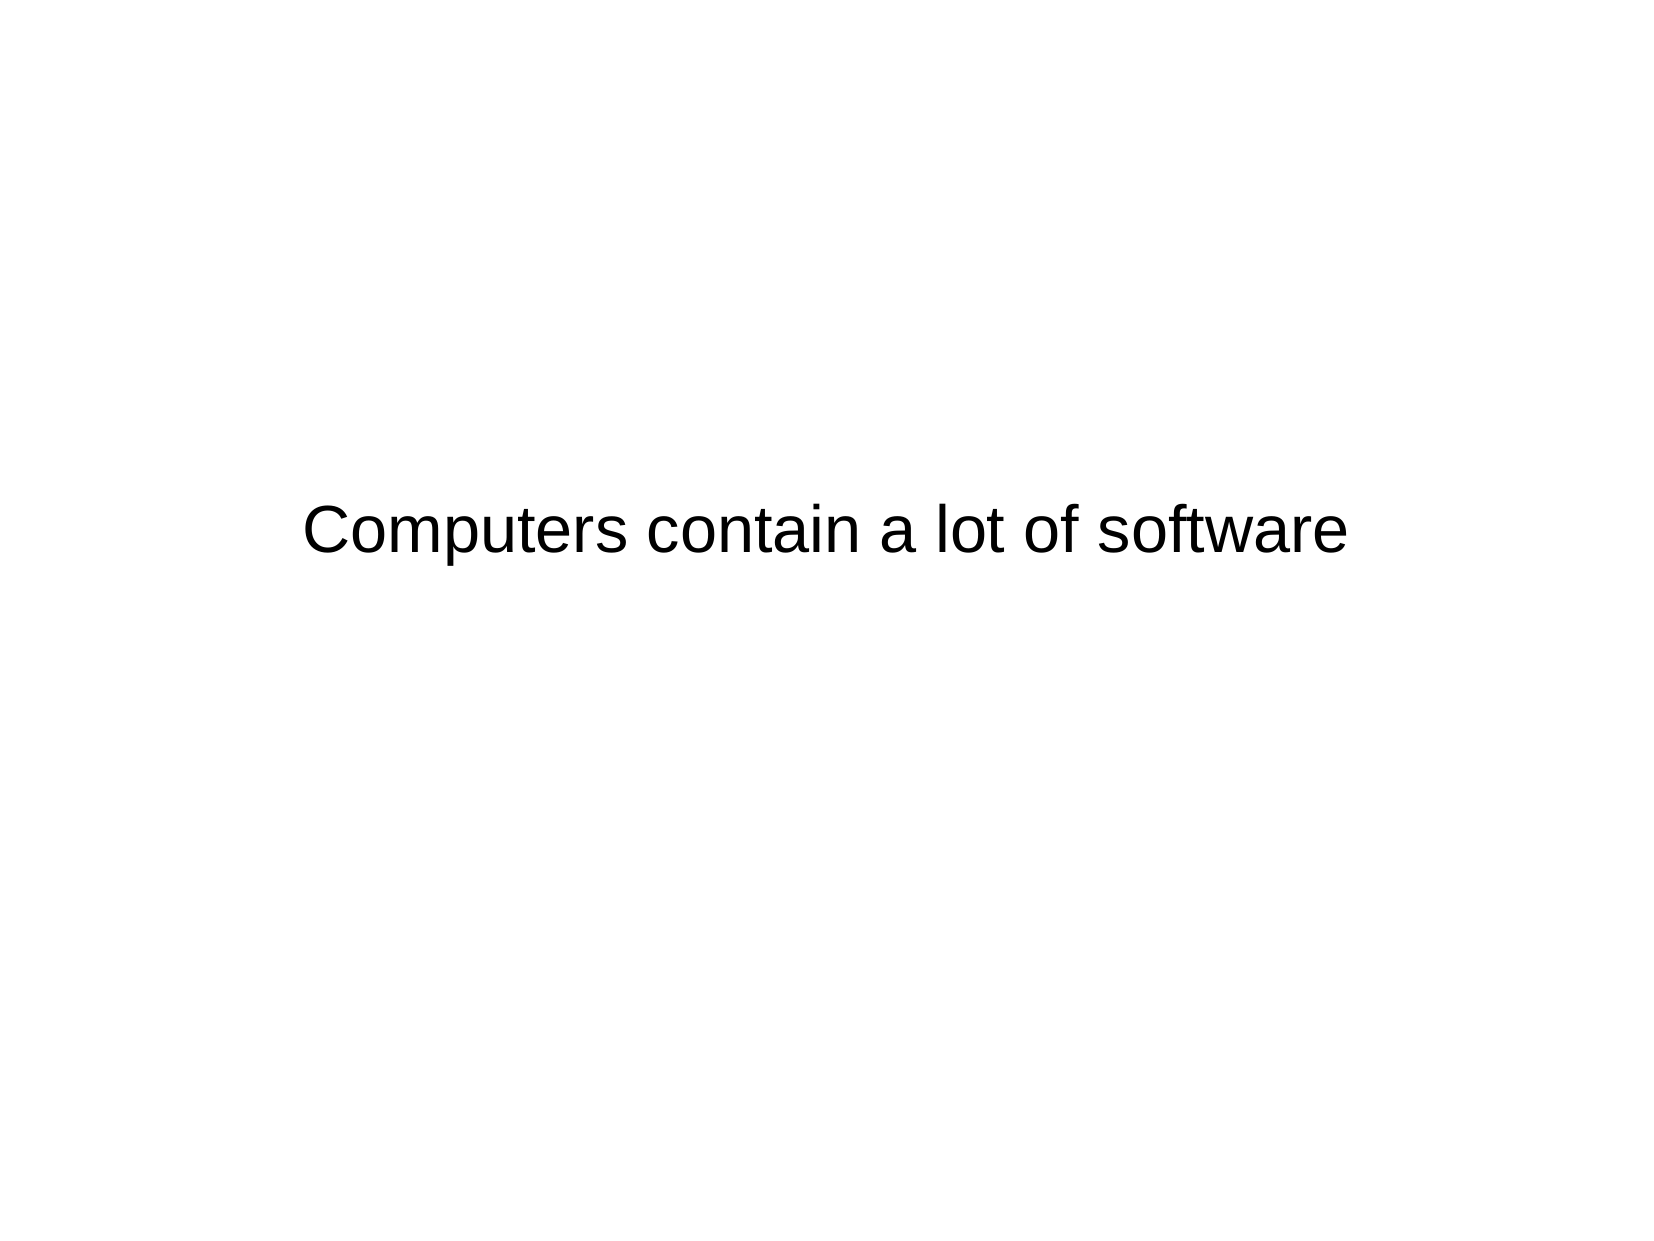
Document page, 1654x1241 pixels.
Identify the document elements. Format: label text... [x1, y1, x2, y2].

subtitle Computers contain a lot of software [82, 49, 1571, 1010]
